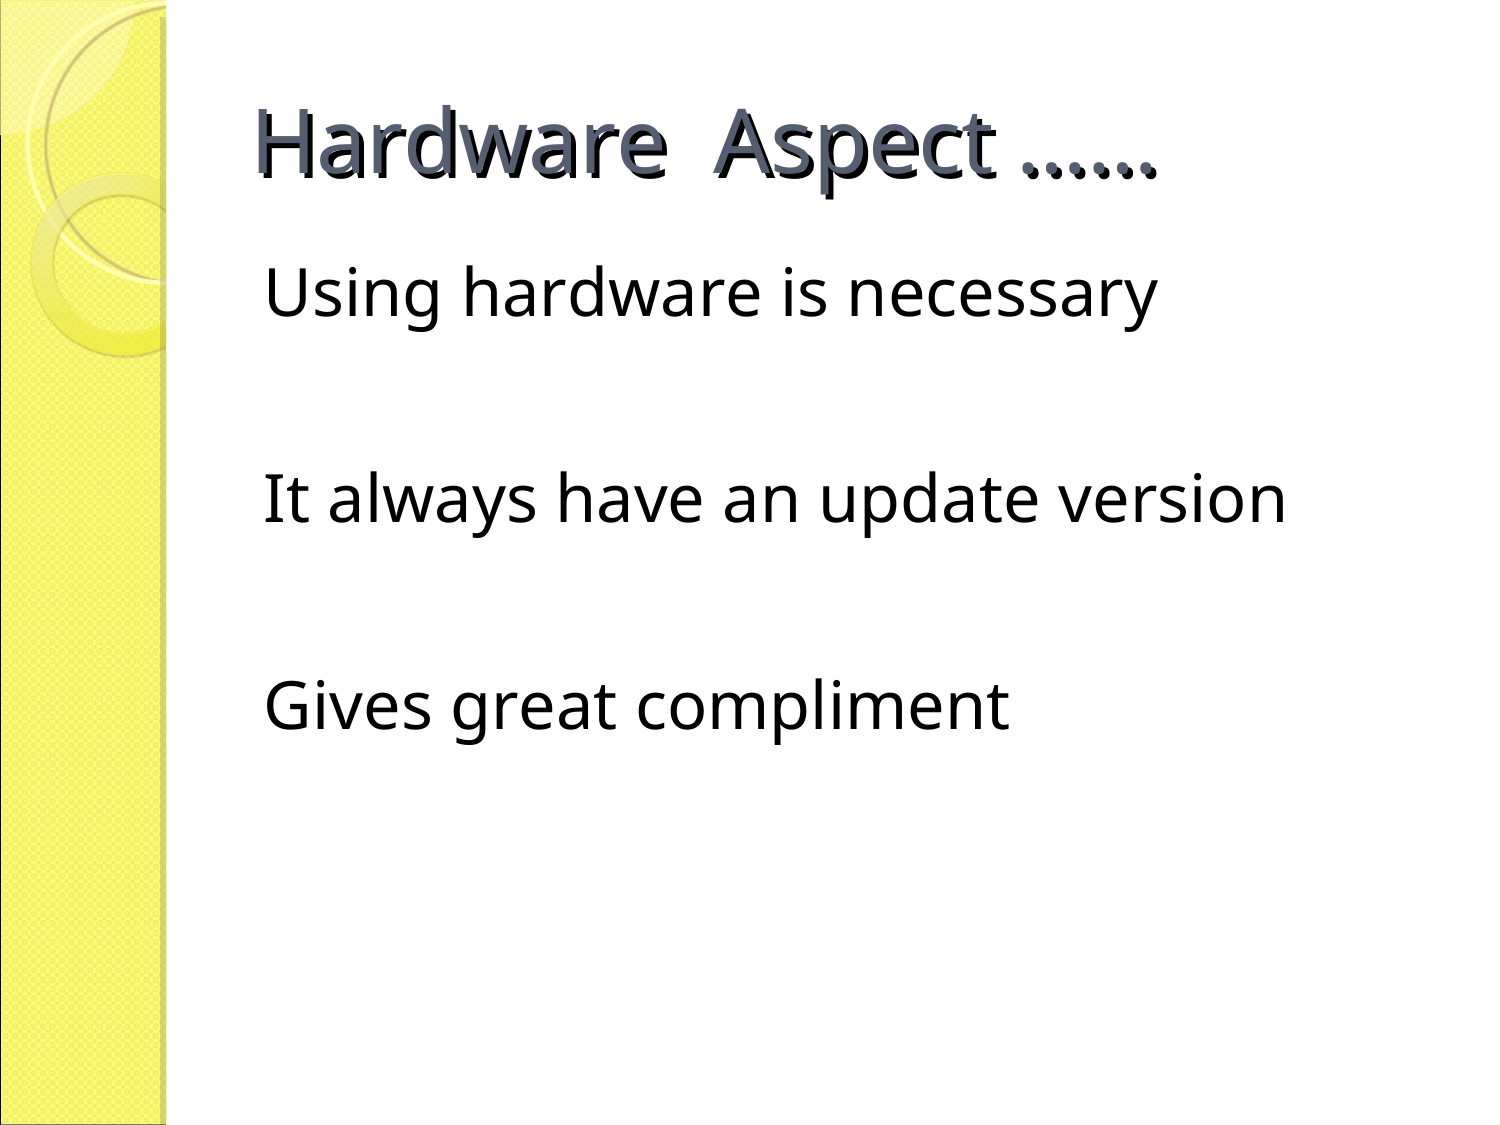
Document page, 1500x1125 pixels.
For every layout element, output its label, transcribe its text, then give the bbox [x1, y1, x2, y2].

picture [0, 11, 166, 1125]
title Hardware Aspect …… [235, 45, 1466, 233]
list Using hardware is necessary It always have an update version Gives great compliment [235, 237, 1466, 1026]
picture [136, 0, 166, 4]
